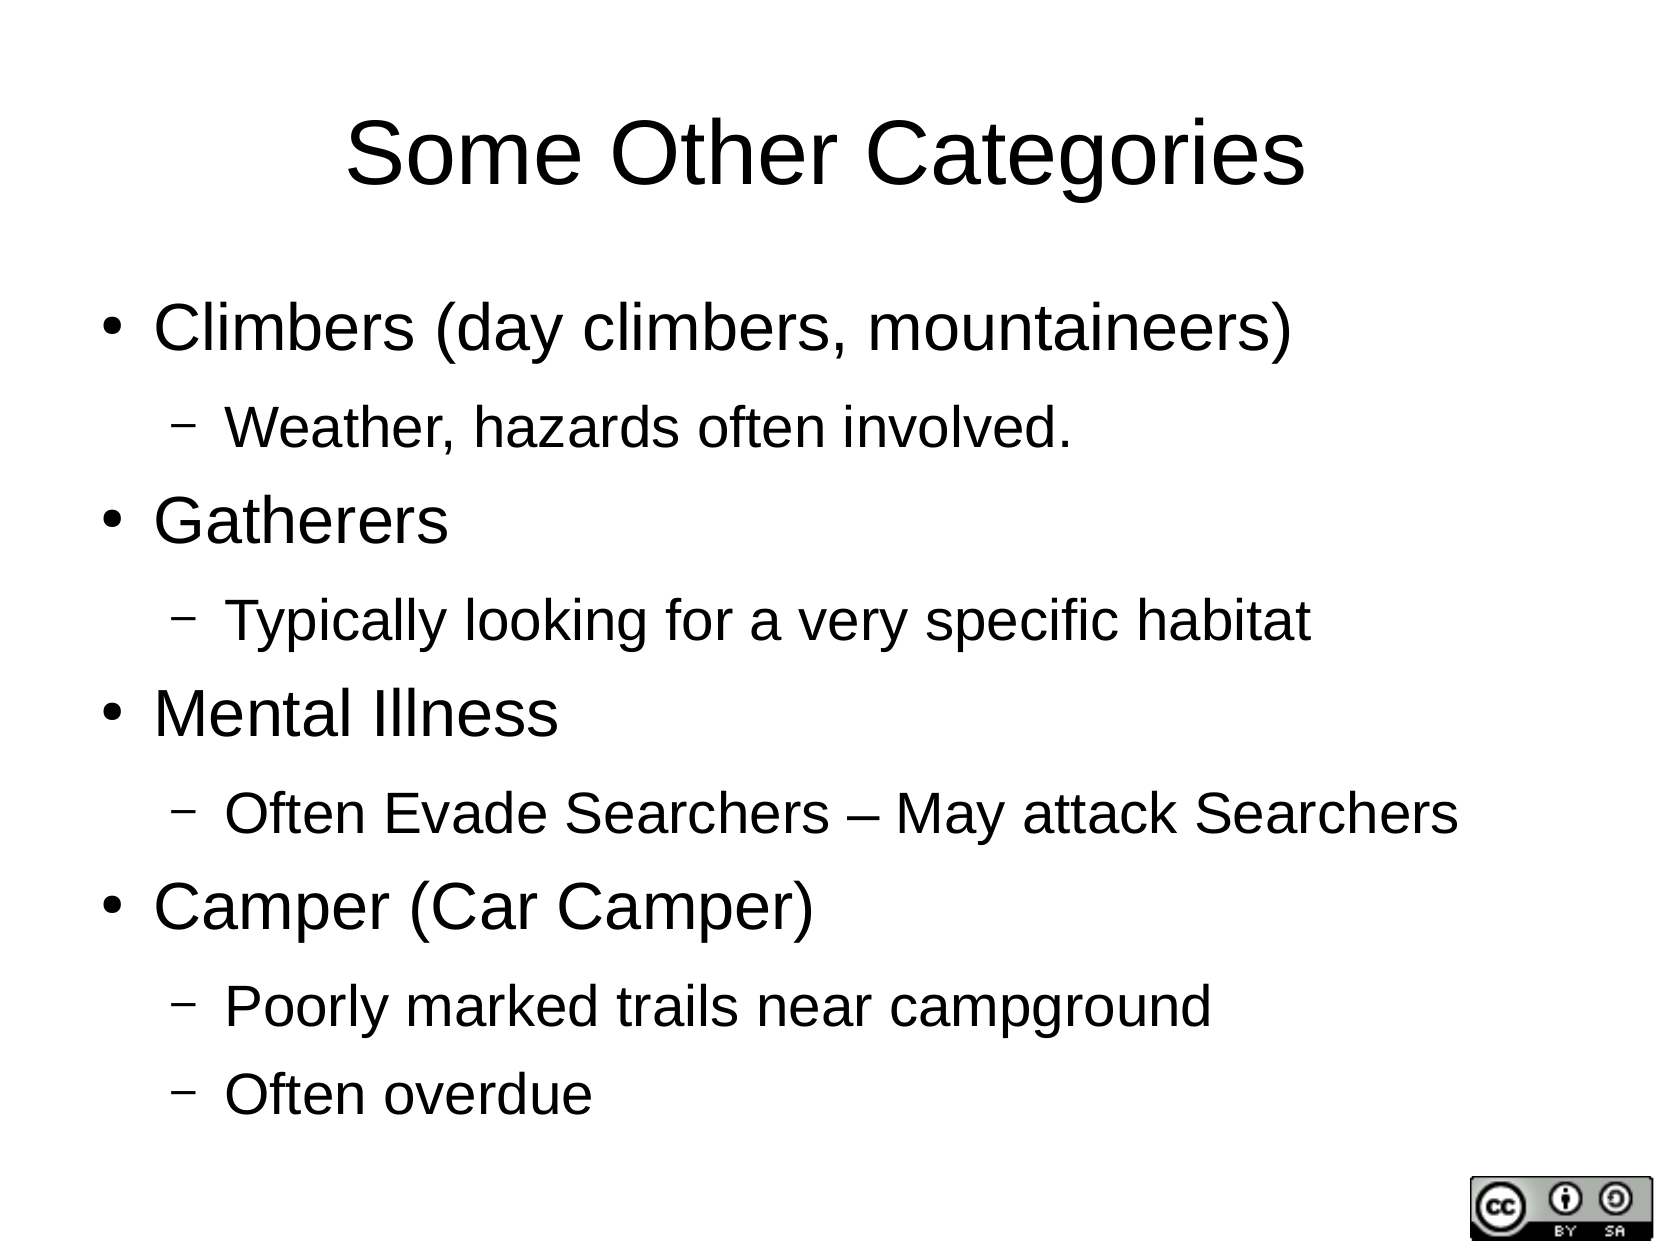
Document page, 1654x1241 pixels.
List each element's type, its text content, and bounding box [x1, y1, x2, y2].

picture [1470, 1176, 1654, 1241]
title Some Other Categories [82, 49, 1571, 257]
list Climbers (day climbers, mountaineers) Weather, hazards often involved. Gatherers Typically looking for a very specific habitat Mental Illness Often Evade Searchers – May attack Searchers Camper (Car Camper) Poorly marked trails near campground Often overdue [82, 290, 1571, 1190]
